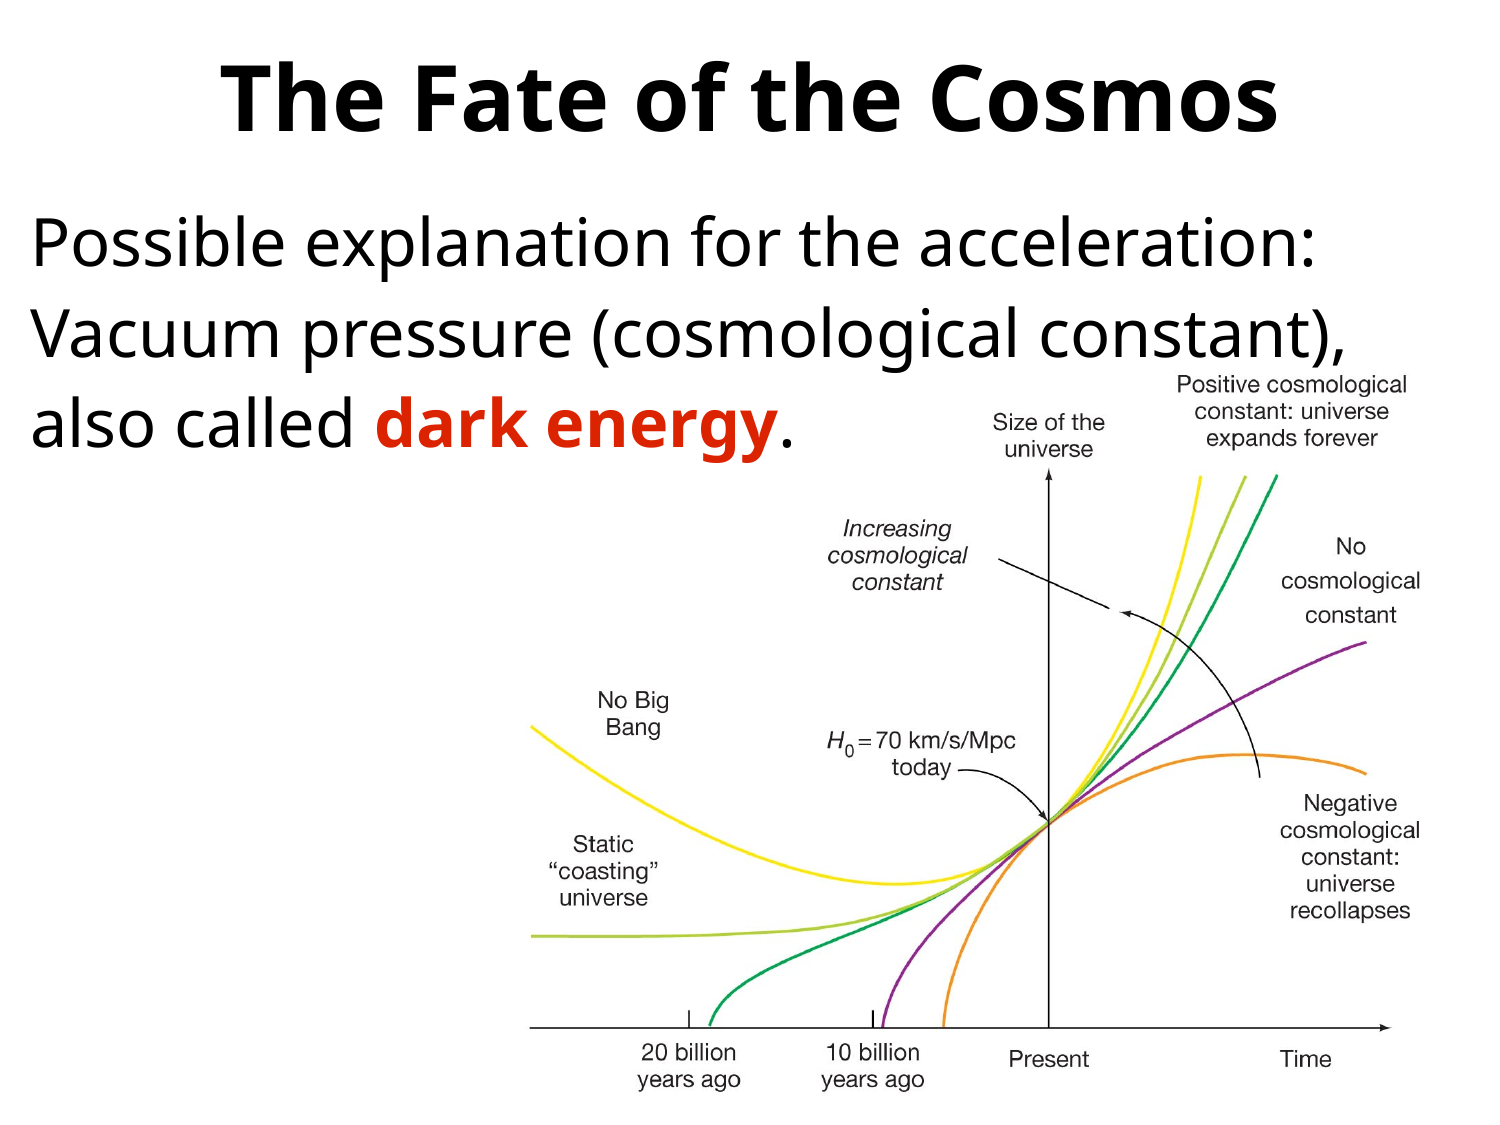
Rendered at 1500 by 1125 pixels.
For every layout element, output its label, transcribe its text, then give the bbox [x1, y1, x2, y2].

list Possible explanation for the acceleration: Vacuum pressure (cosmological constant), also called dark energy. [30, 195, 1471, 848]
title The Fate of the Cosmos [30, 42, 1471, 150]
picture [525, 848, 1425, 1096]
